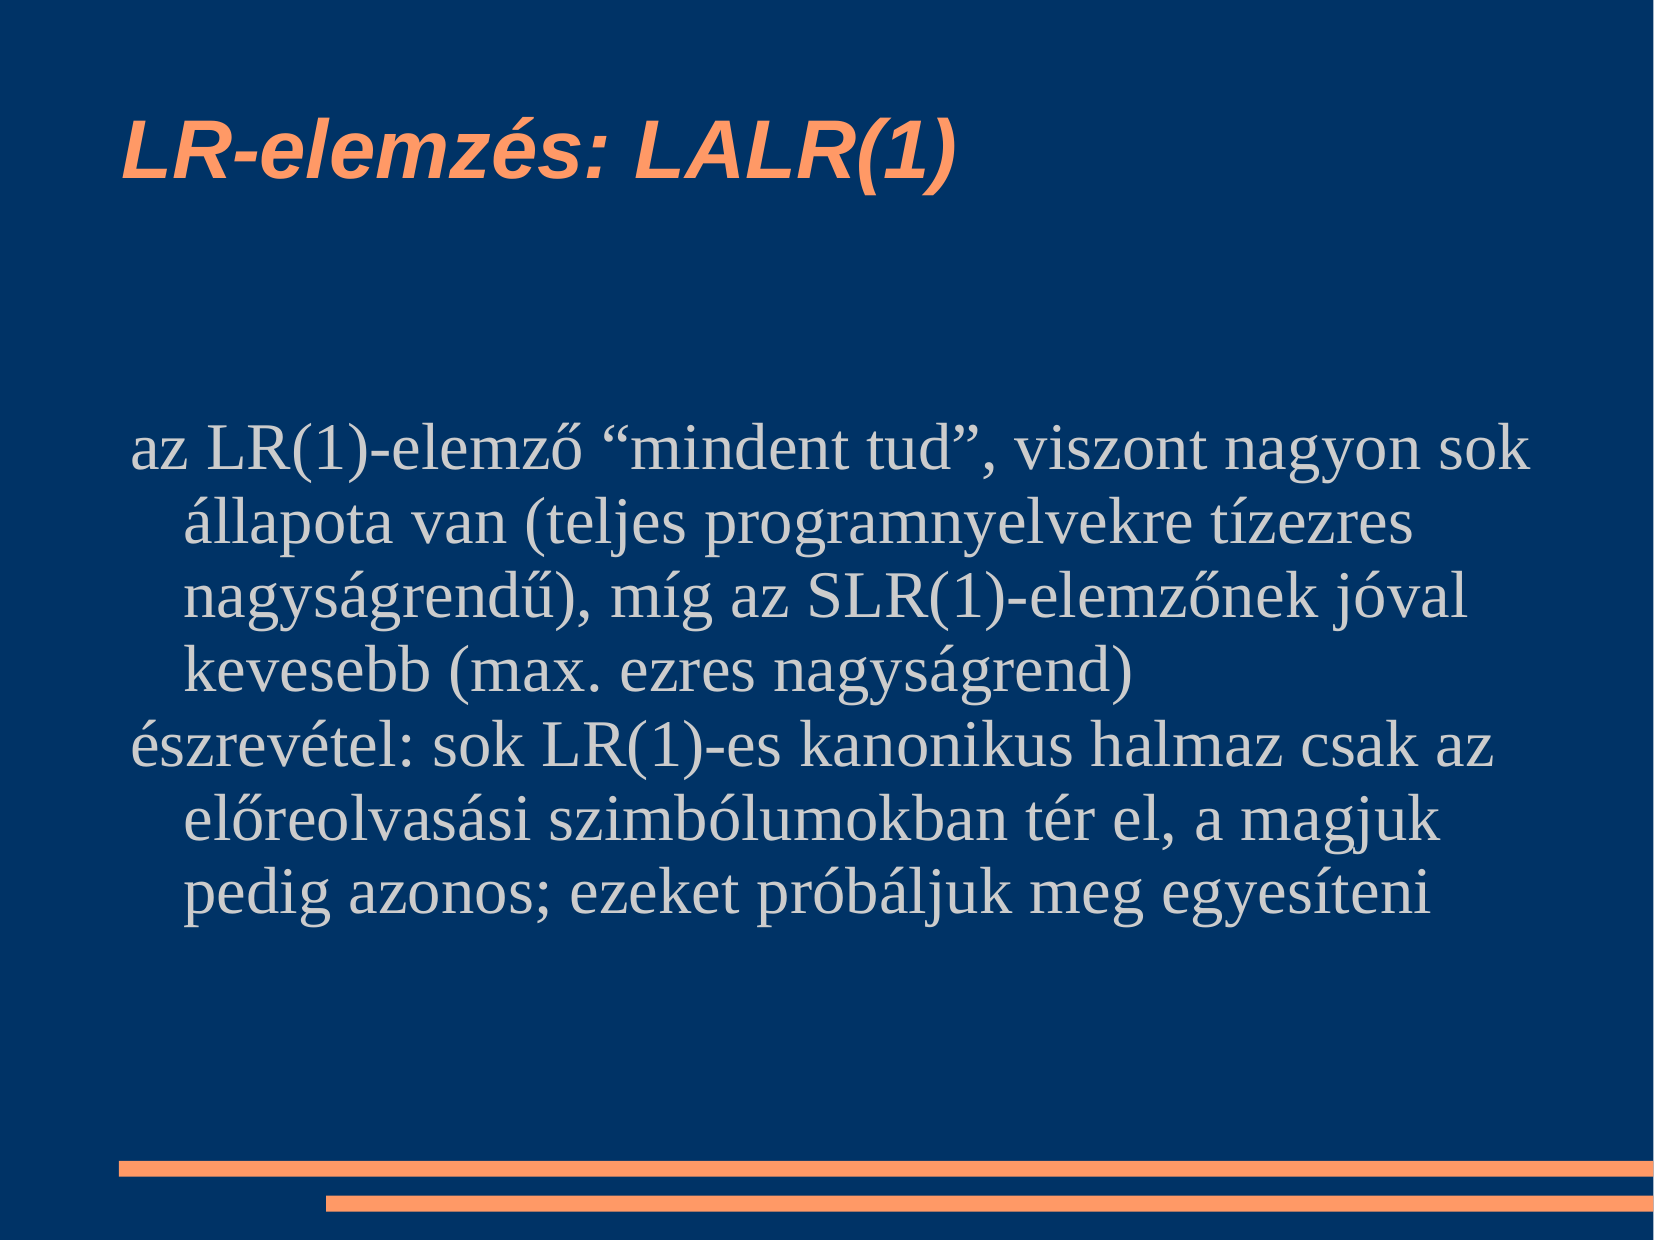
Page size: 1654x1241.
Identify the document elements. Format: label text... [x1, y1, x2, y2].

subtitle az LR(1)-elemző “mindent tud”, viszont nagyon sok állapota van (teljes programnyelvekre tízezres nagyságrendű), míg az SLR(1)-elemzőnek jóval kevesebb (max. ezres nagyságrend) észrevétel: sok LR(1)-es kanonikus halmaz csak az előreolvasási szimbólumokban tér el, a magjuk pedig azonos; ezeket próbáljuk meg egyesíteni [112, 184, 1552, 1155]
title LR-elemzés: LALR(1) [121, 46, 1534, 184]
